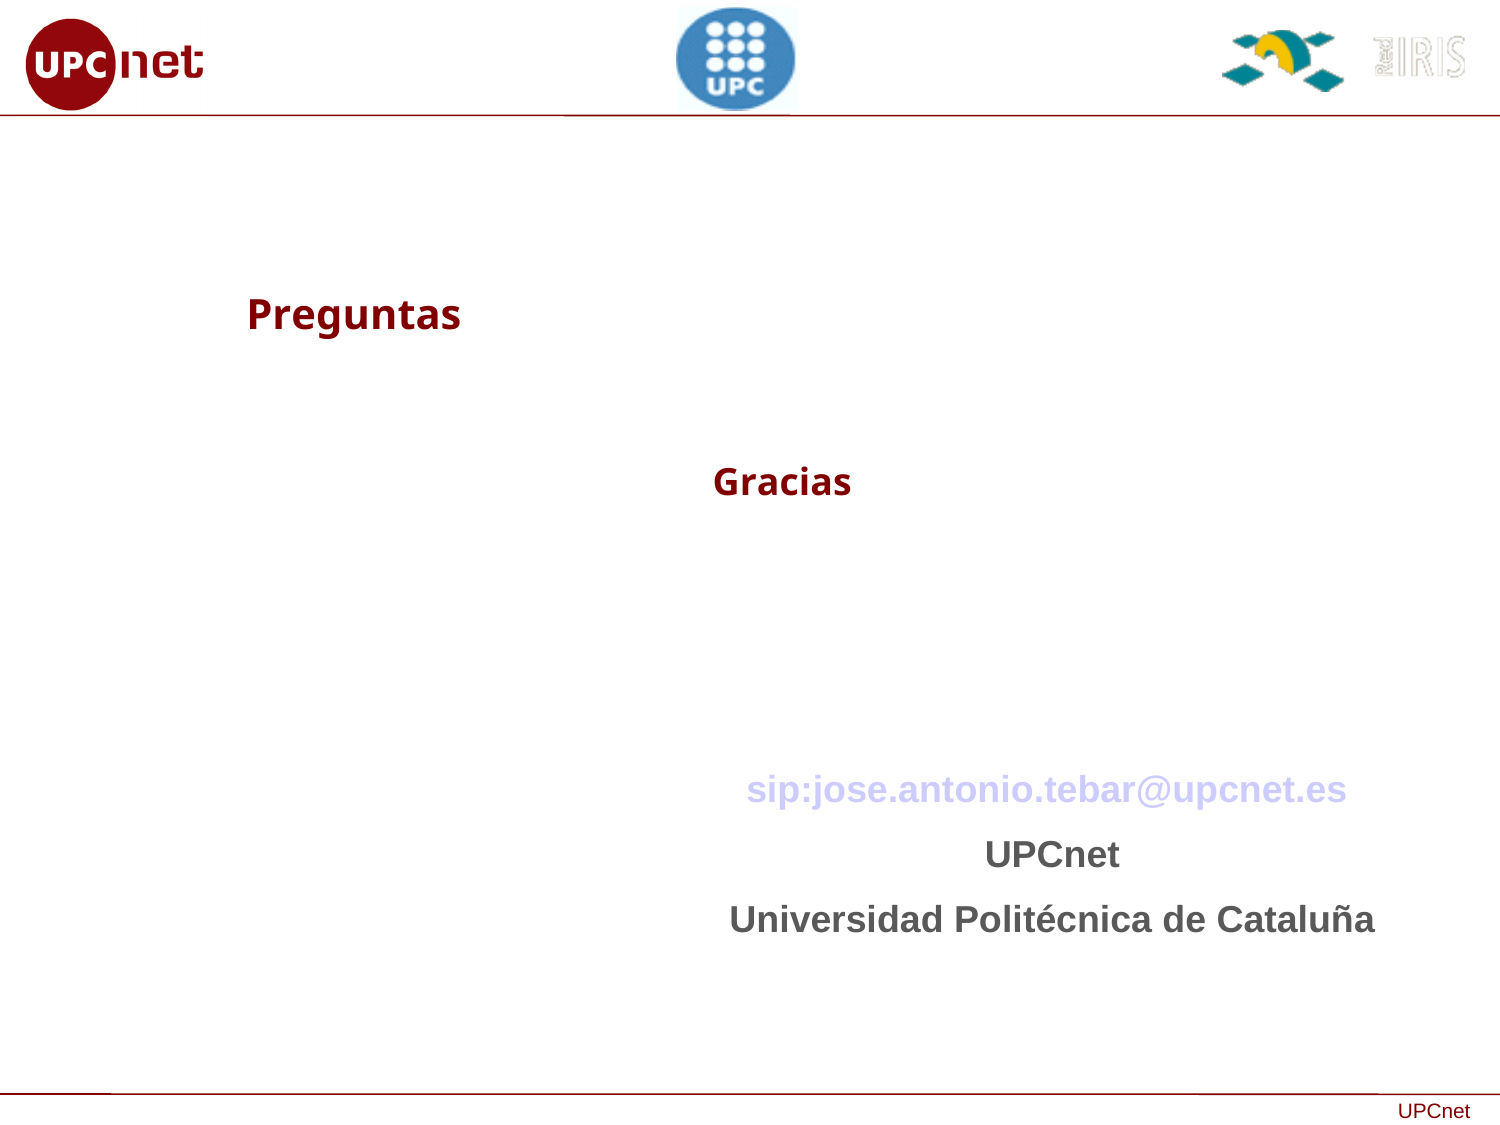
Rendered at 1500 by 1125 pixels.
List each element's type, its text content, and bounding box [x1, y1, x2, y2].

text_box sip:jose.antonio.tebar@upcnet.es UPCnet Universidad Politécnica de Cataluña [708, 738, 1397, 1020]
text_box Gracias [698, 442, 867, 514]
picture [676, 7, 798, 111]
picture [1222, 30, 1468, 92]
text_box Preguntas [53, 231, 1424, 339]
picture [21, 17, 208, 113]
